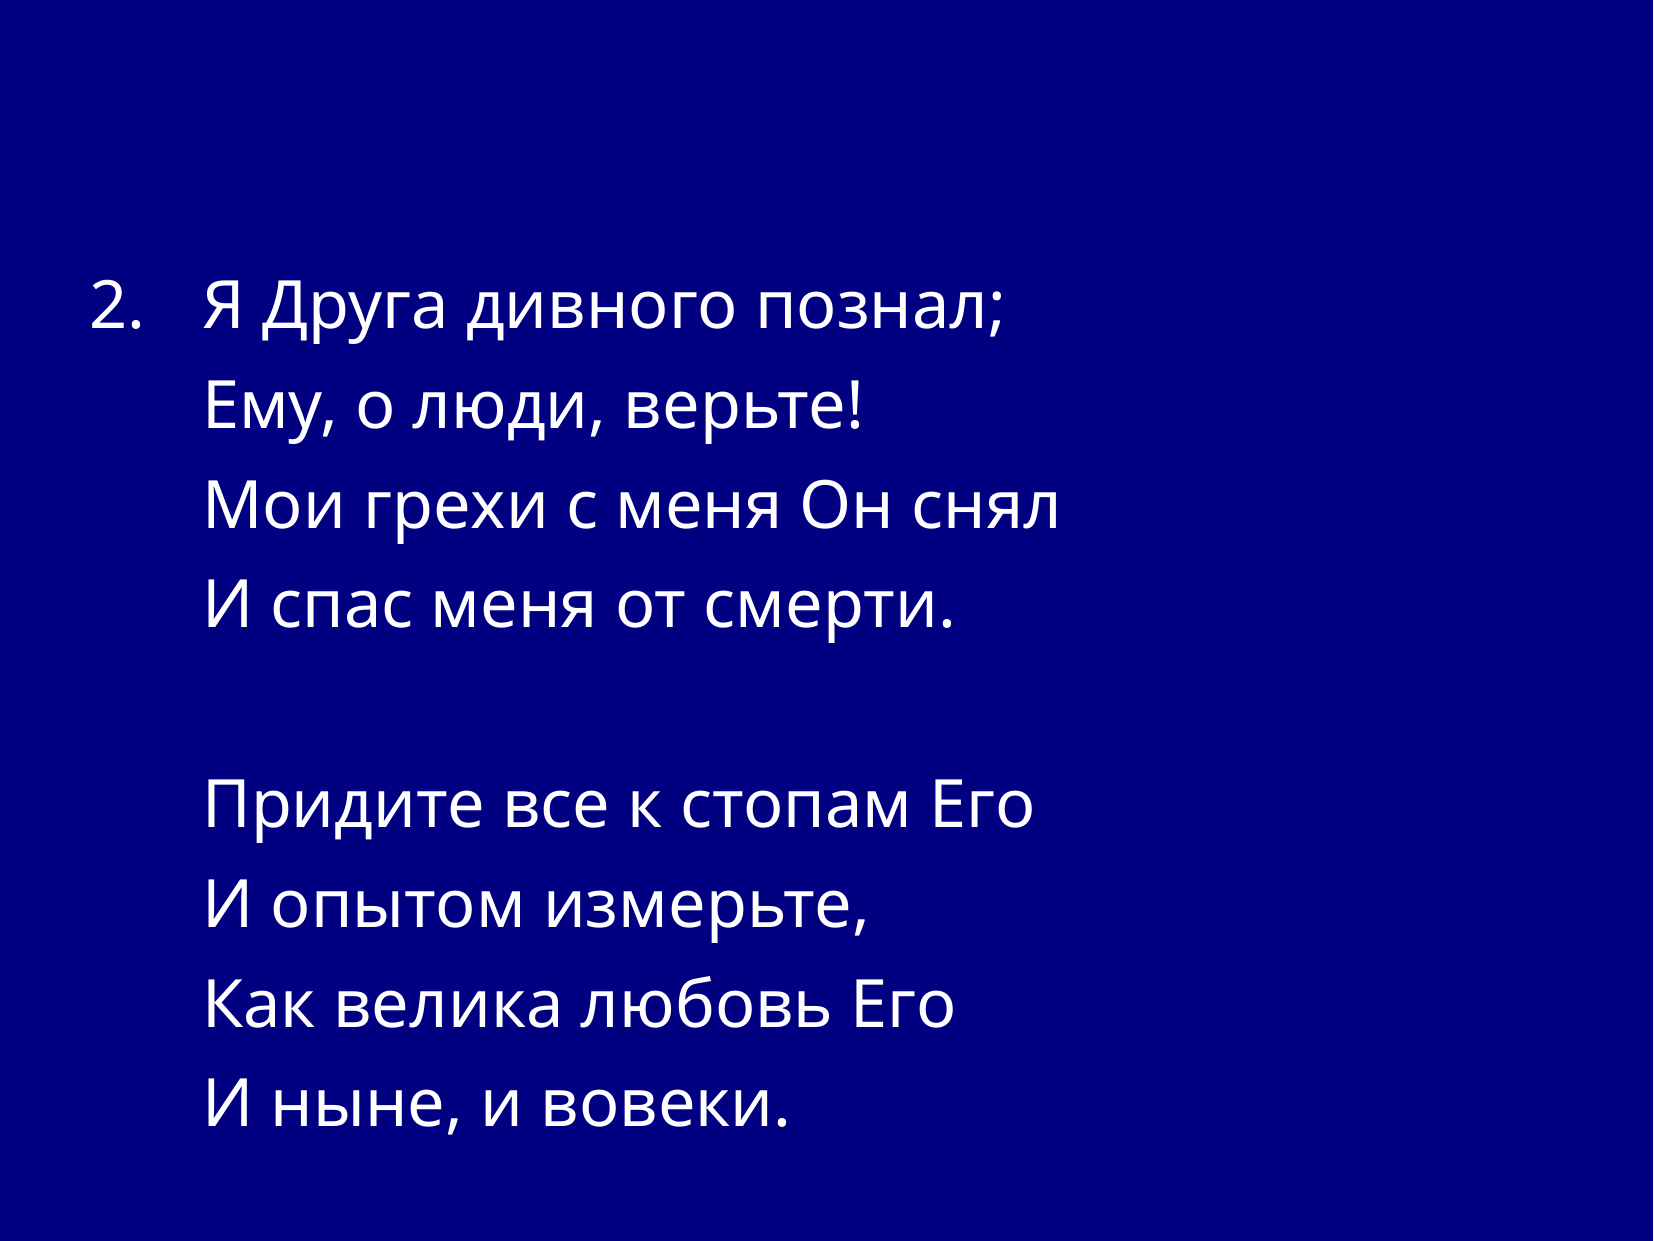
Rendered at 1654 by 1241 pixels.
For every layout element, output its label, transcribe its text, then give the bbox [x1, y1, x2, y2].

text_box 2. Я Друга дивного познал; Ему, о люди, верьте! Мои грехи с меня Он снял И спас меня от смерти. Придите все к стопам Его И опытом измерьте, Как велика любовь Его И ныне, и вовеки. [75, 150, 1576, 1163]
